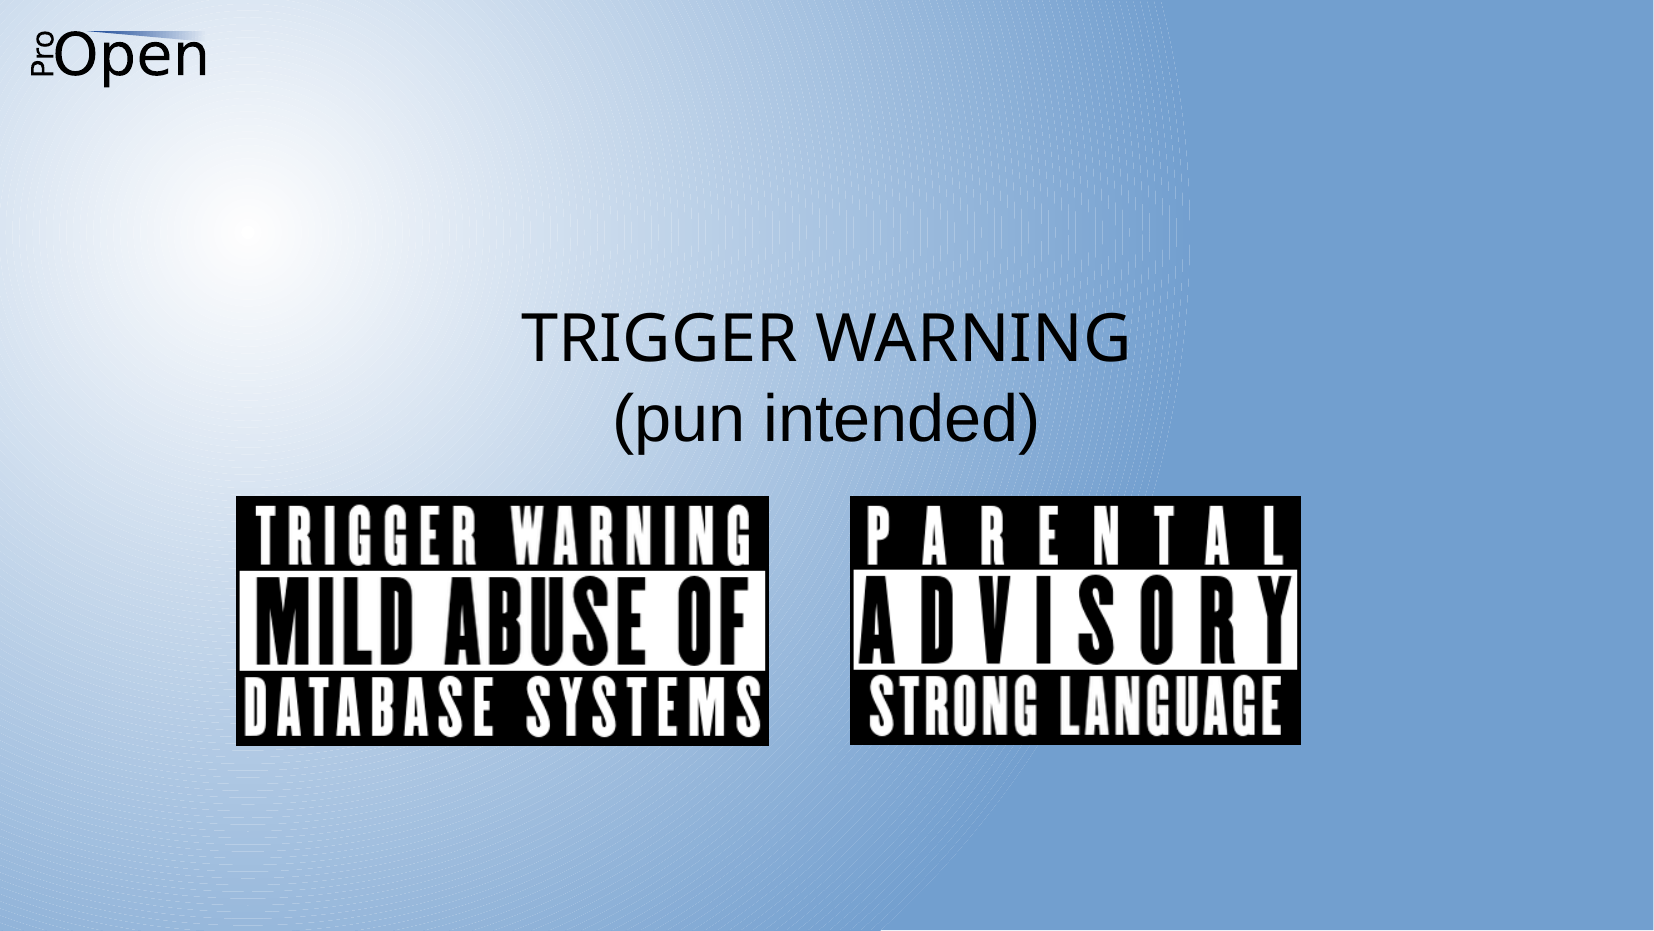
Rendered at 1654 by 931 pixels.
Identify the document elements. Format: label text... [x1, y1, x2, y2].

subtitle TRIGGER WARNING (pun intended) [82, 217, 1571, 827]
picture [236, 496, 769, 746]
title [82, 88, 1571, 217]
picture [850, 496, 1301, 745]
